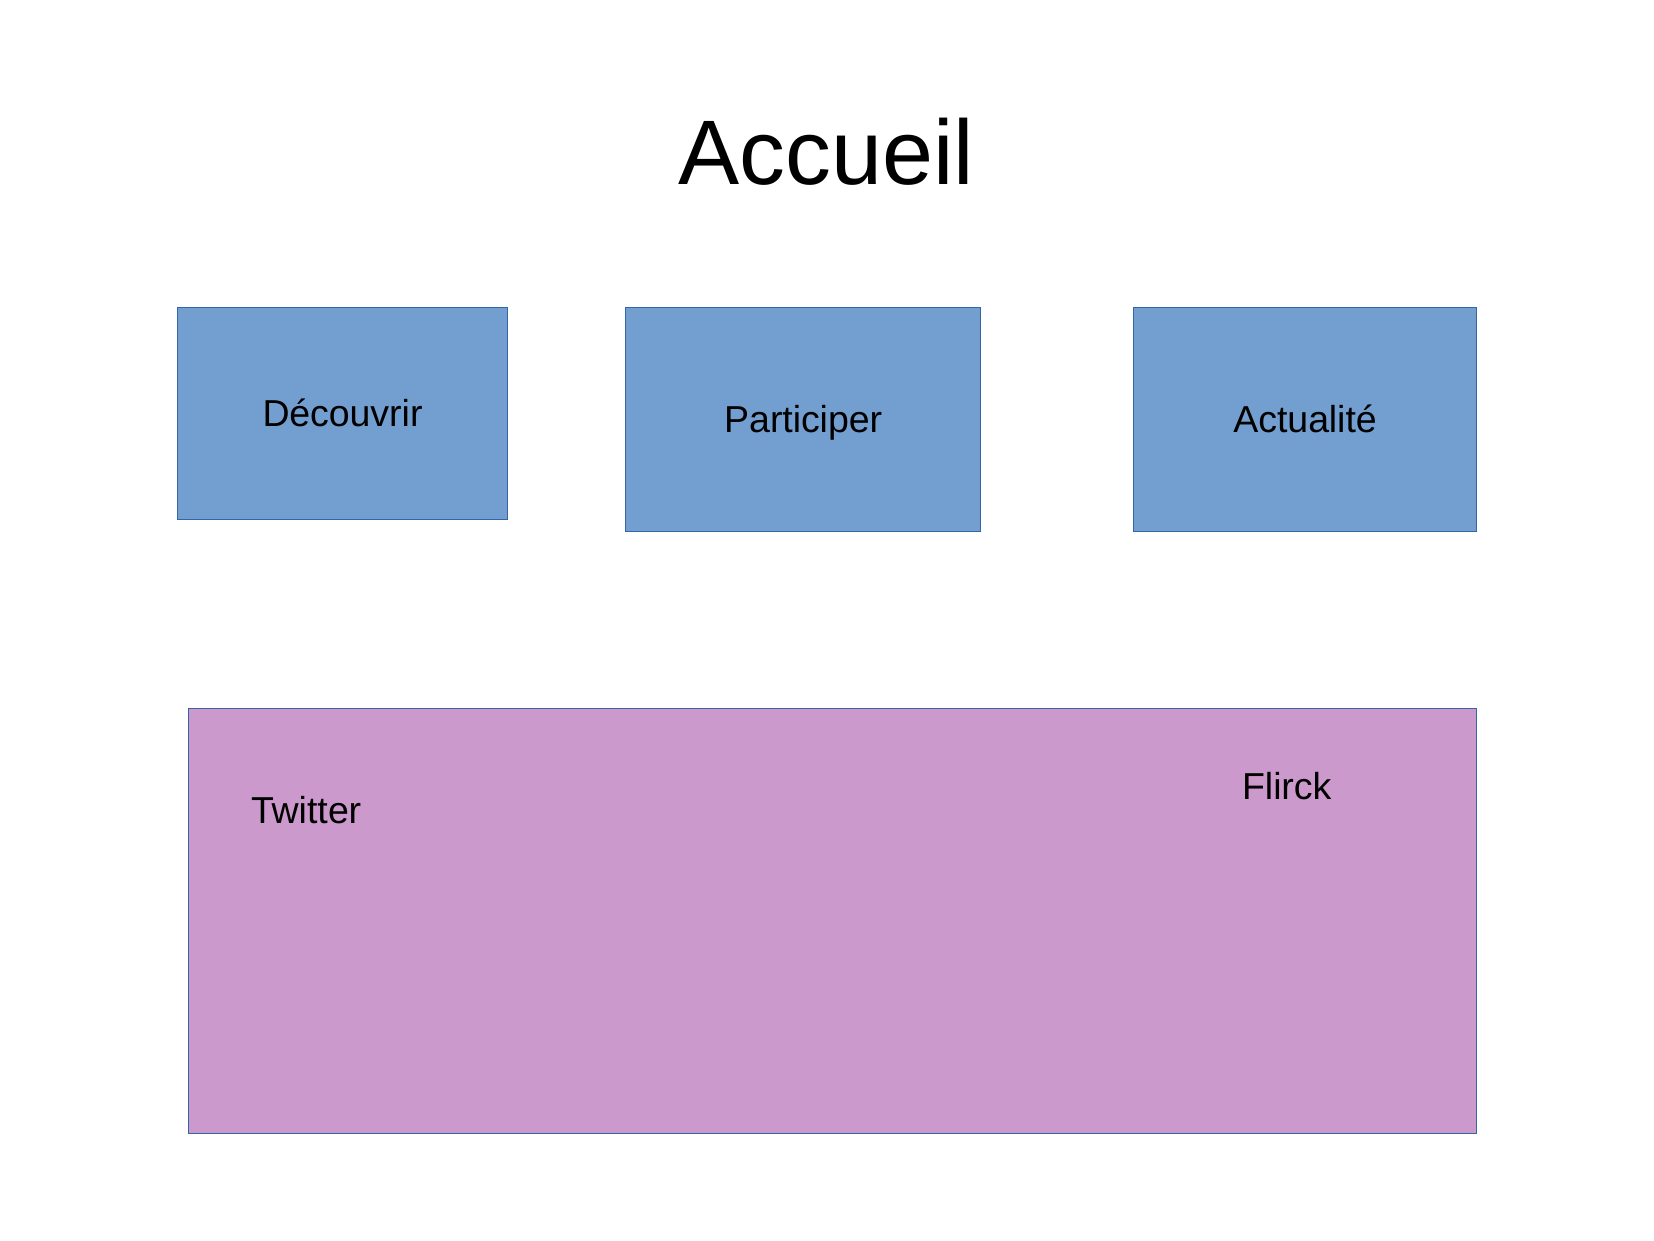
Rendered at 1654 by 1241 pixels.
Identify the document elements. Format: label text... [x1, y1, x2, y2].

text_box Actualité [1133, 307, 1477, 532]
text_box Twitter [236, 781, 387, 839]
text_box Flirck [1227, 758, 1347, 815]
text_box Participer [625, 307, 981, 532]
title Accueil [82, 49, 1571, 257]
text_box [188, 708, 1477, 1134]
text_box Découvrir [177, 307, 508, 520]
